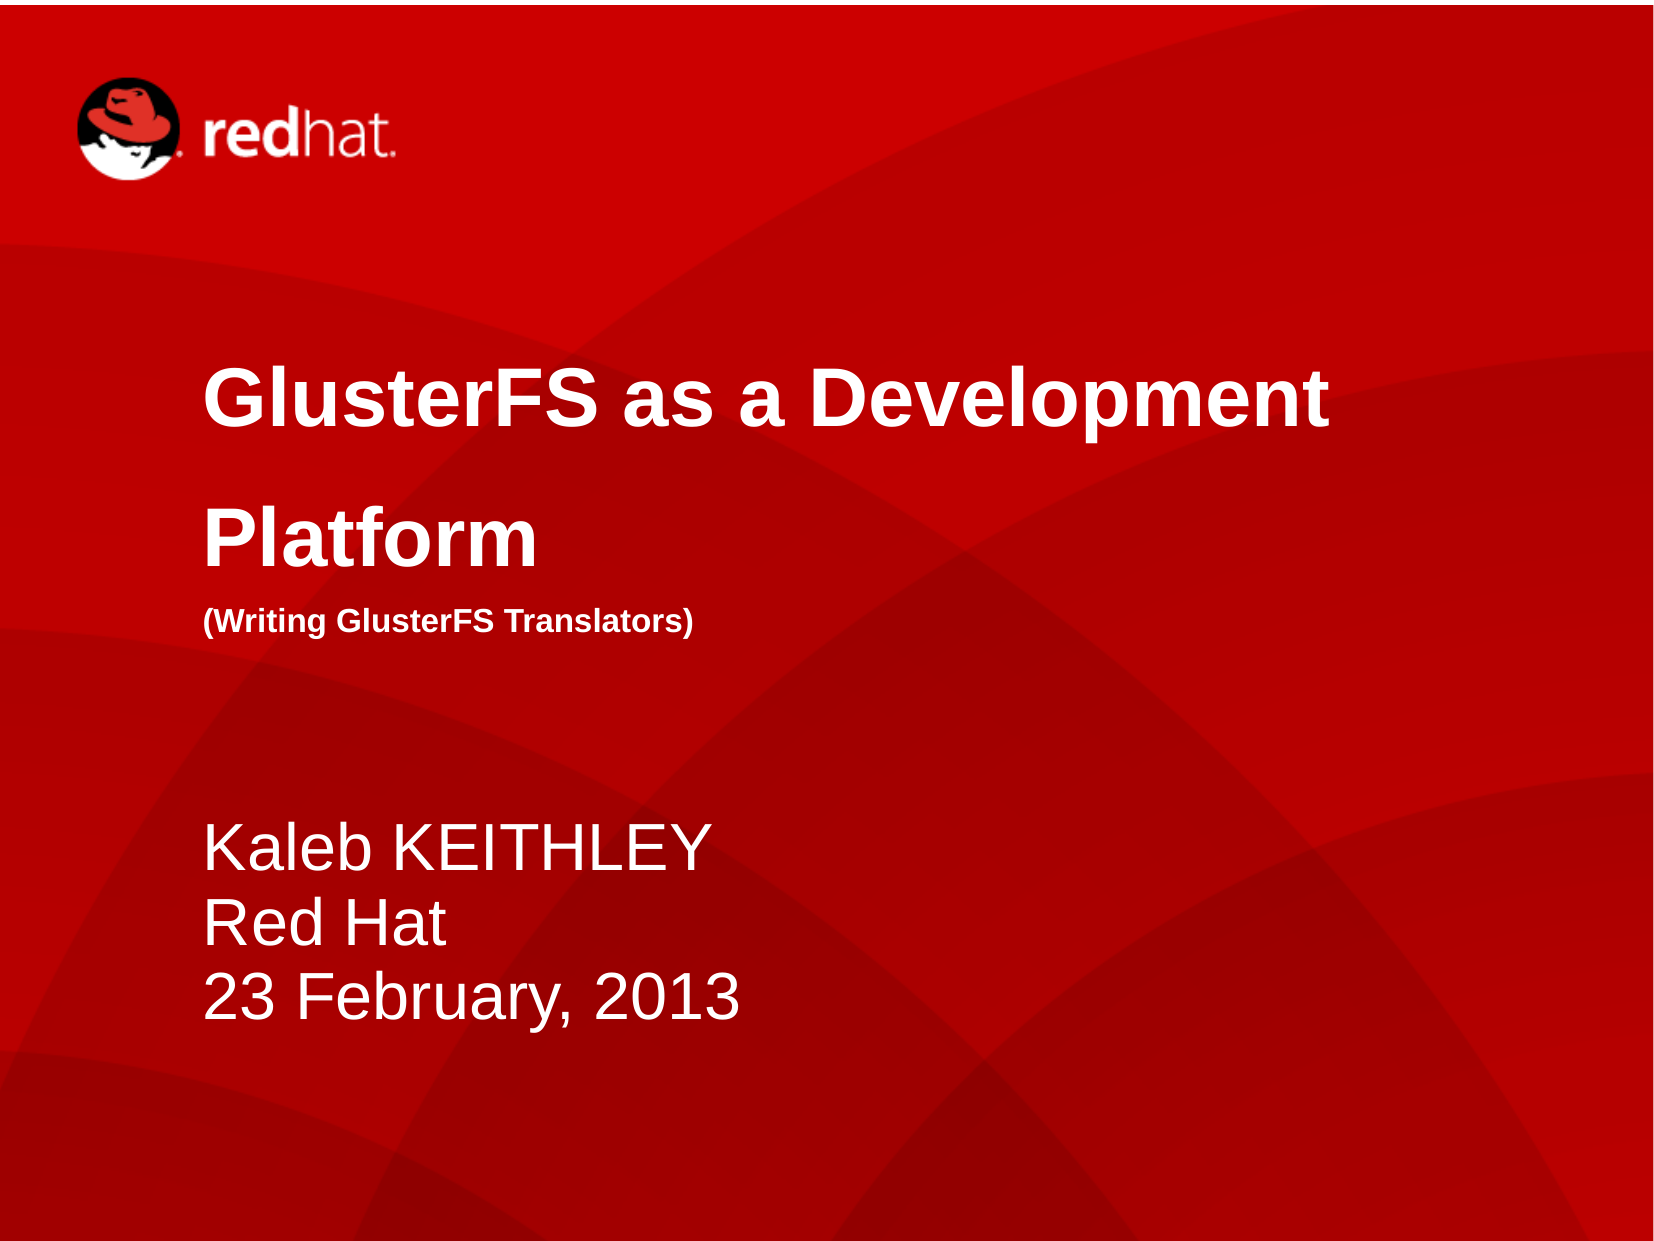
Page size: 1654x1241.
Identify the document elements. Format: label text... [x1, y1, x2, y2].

text_box GlusterFS as a Development Platform (Writing GlusterFS Translators) [187, 297, 1426, 656]
picture [0, 5, 1654, 1241]
text_box Kaleb KEITHLEY Red Hat 23 February, 2013 [188, 765, 931, 1005]
